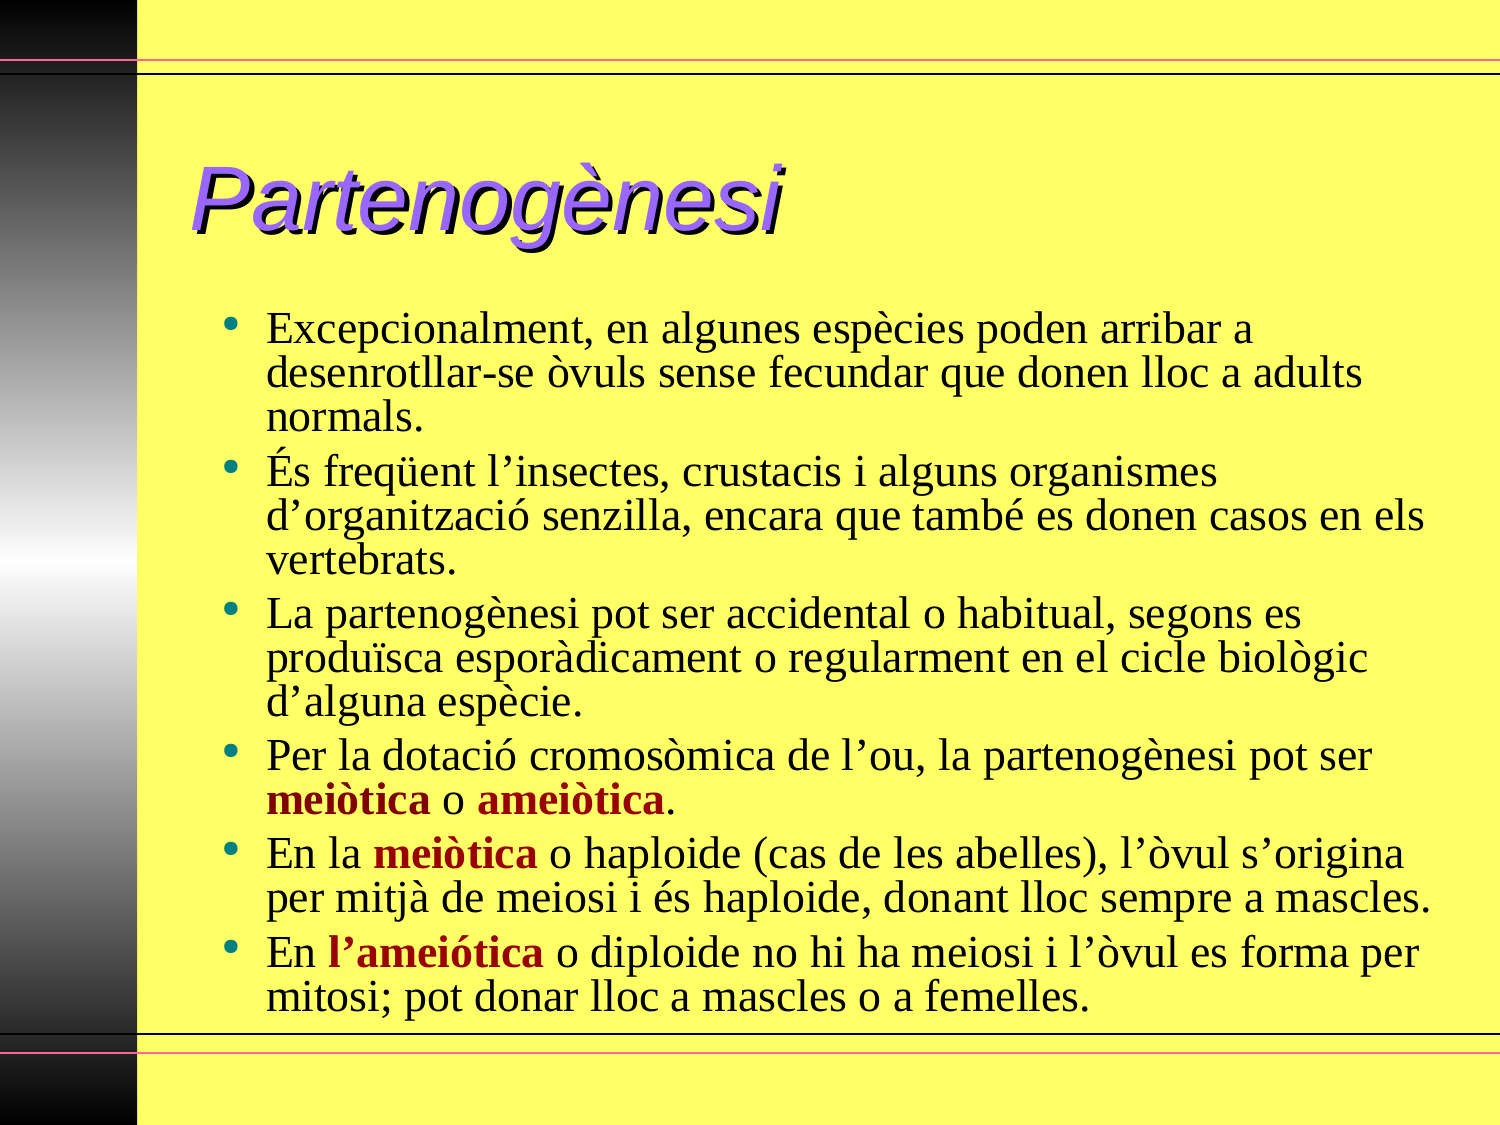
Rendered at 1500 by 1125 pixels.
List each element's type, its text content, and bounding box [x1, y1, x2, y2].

list Excepcionalment, en algunes espècies poden arribar a desenrotllar-se òvuls sense fecundar que donen lloc a adults normals. És freqüent l’insectes, crustacis i alguns organismes d’organització senzilla, encara que també es donen casos en els vertebrats. La partenogènesi pot ser accidental o habitual, segons es produïsca esporàdicament o regularment en el cicle biològic d’alguna espècie. Per la dotació cromosòmica de l’ou, la partenogènesi pot ser meiòtica o ameiòtica. En la meiòtica o haploide (cas de les abelles), l’òvul s’origina per mitjà de meiosi i és haploide, donant lloc sempre a mascles. En l’ameiótica o diploide no hi ha meiosi i l’òvul es forma per mitosi; pot donar lloc a mascles o a femelles. [177, 301, 1453, 1028]
title Partenogènesi [174, 99, 1450, 288]
